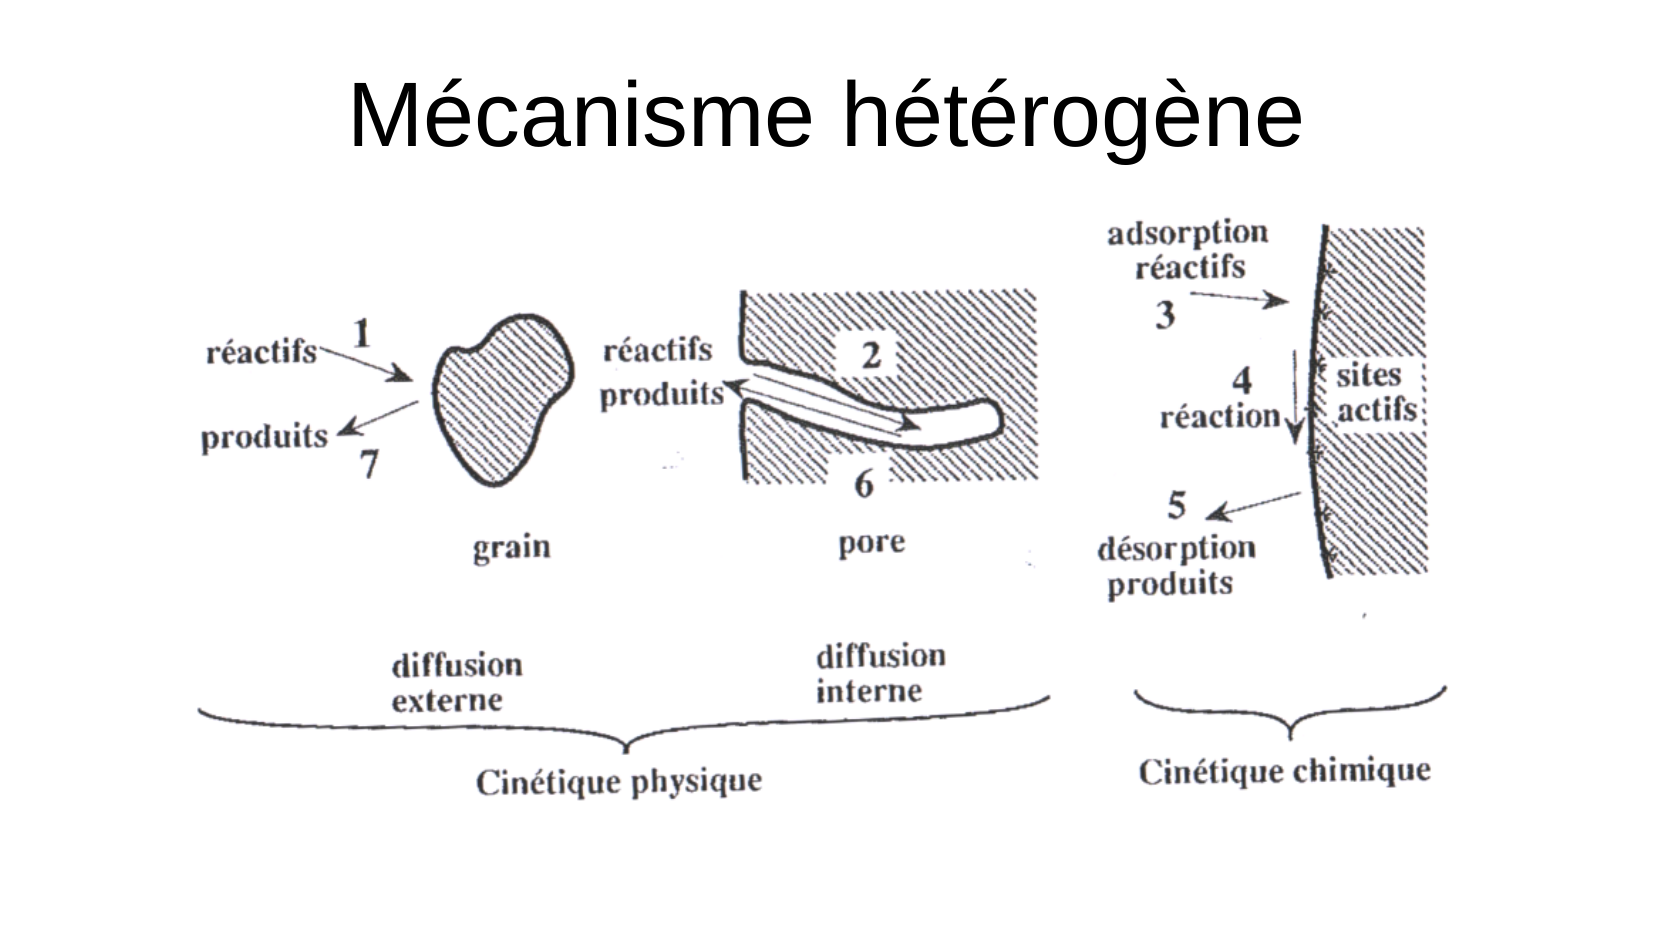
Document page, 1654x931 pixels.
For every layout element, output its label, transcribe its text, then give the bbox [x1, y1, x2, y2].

picture [165, 196, 1536, 874]
title Mécanisme hétérogène [82, 37, 1571, 193]
